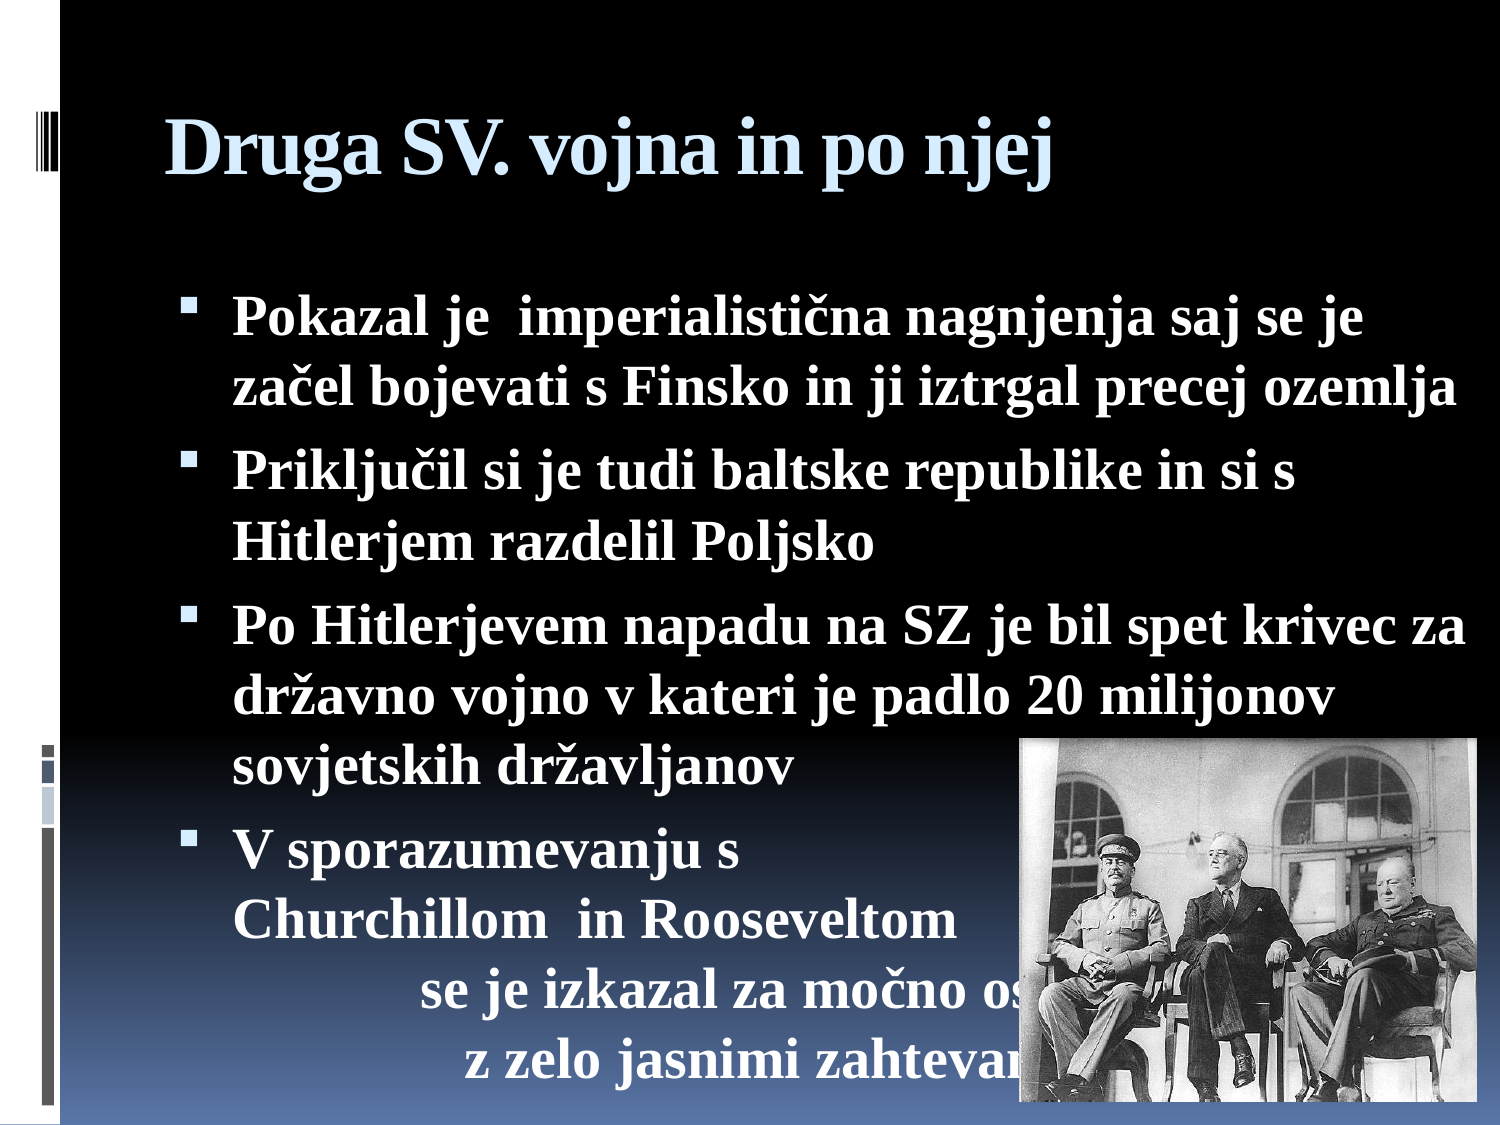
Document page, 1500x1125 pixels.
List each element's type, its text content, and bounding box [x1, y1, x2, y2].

list Pokazal je imperialistična nagnjenja saj se je začel bojevati s Finsko in ji iztrgal precej ozemlja Priključil si je tudi baltske republike in si s Hitlerjem razdelil Poljsko Po Hitlerjevem napadu na SZ je bil spet krivec za državno vojno v kateri je padlo 20 milijonov sovjetskih državljanov V sporazumevanju s Churchillom in Rooseveltom se je izkazal za močno osebnost z zelo jasnimi zahtevami [150, 269, 1500, 1090]
title Druga SV. vojna in po njej [150, 84, 1425, 235]
picture [1019, 738, 1477, 1102]
